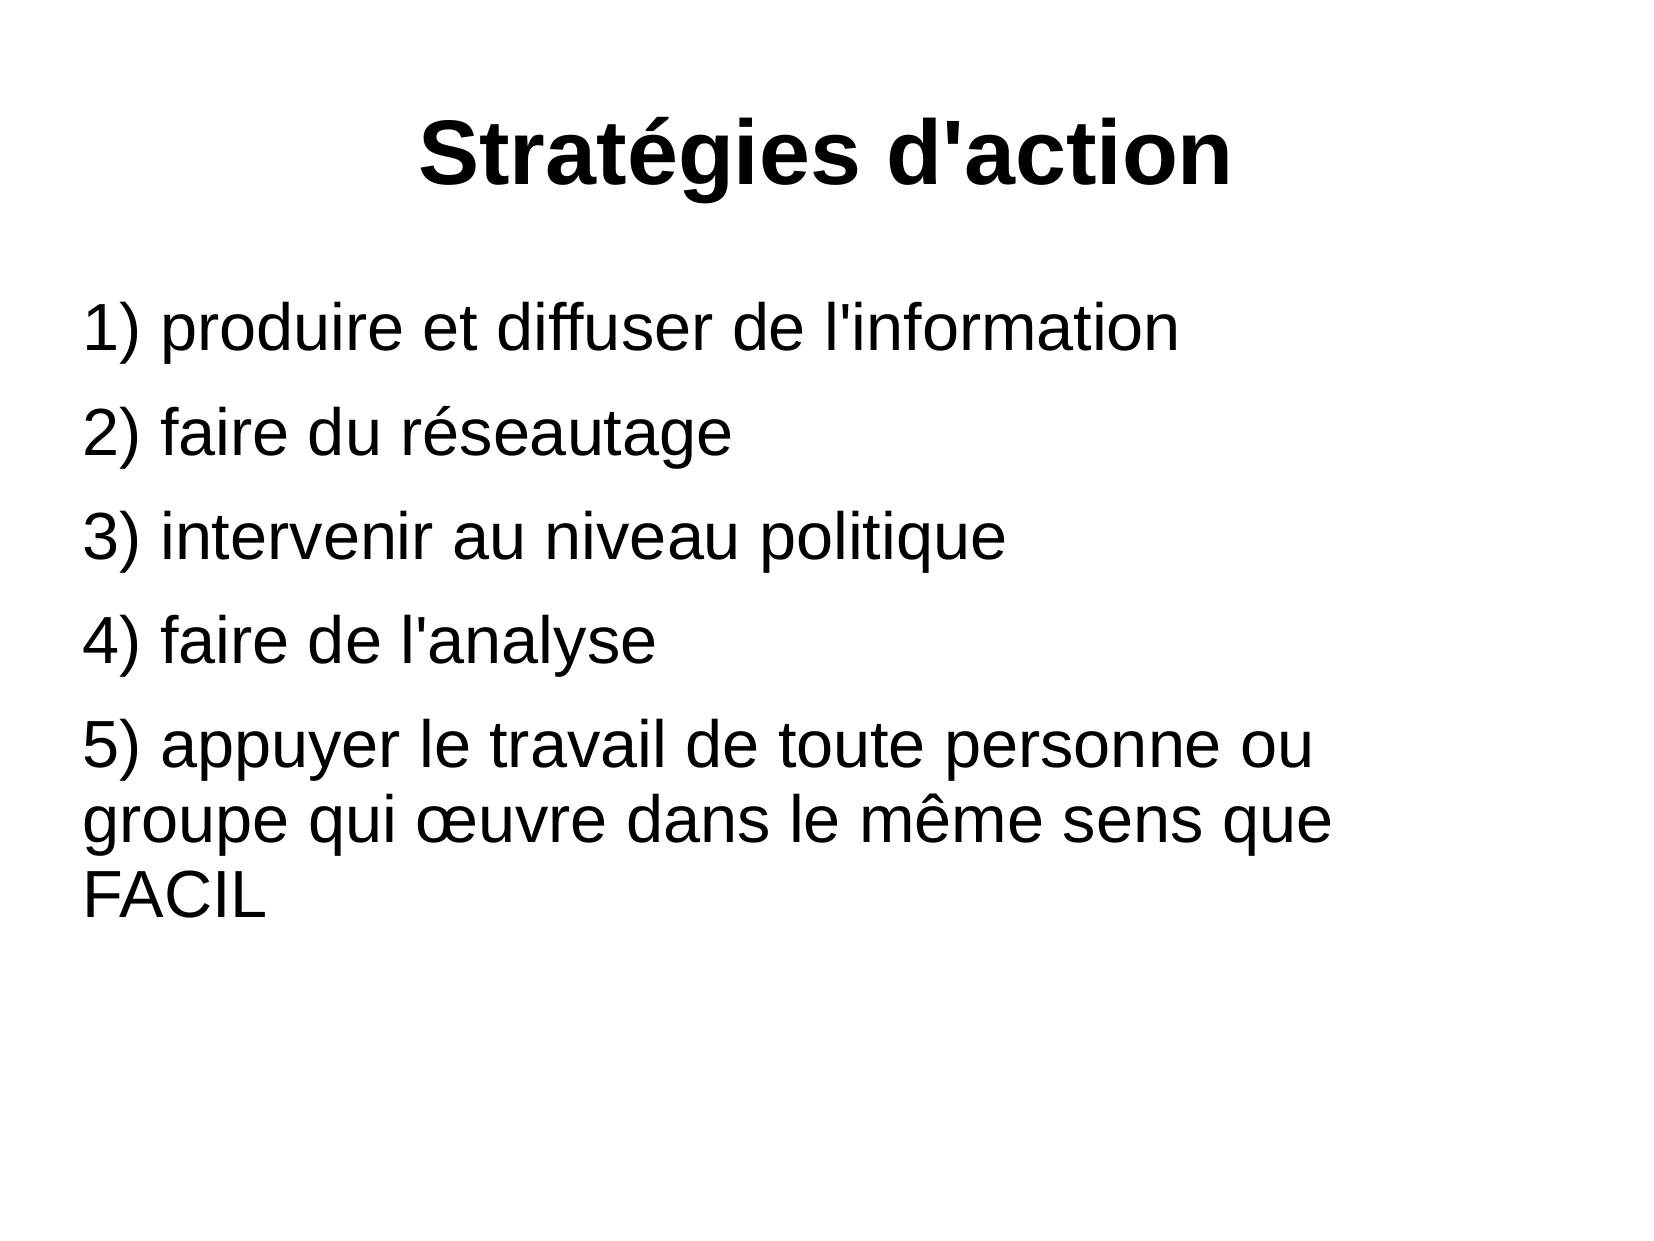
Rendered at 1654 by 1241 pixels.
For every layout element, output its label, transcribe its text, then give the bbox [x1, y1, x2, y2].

title Stratégies d'action [82, 49, 1571, 257]
list 1) produire et diffuser de l'information 2) faire du réseautage 3) intervenir au niveau politique 4) faire de l'analyse 5) appuyer le travail de toute personne ou groupe qui œuvre dans le même sens que FACIL [82, 290, 1538, 1010]
